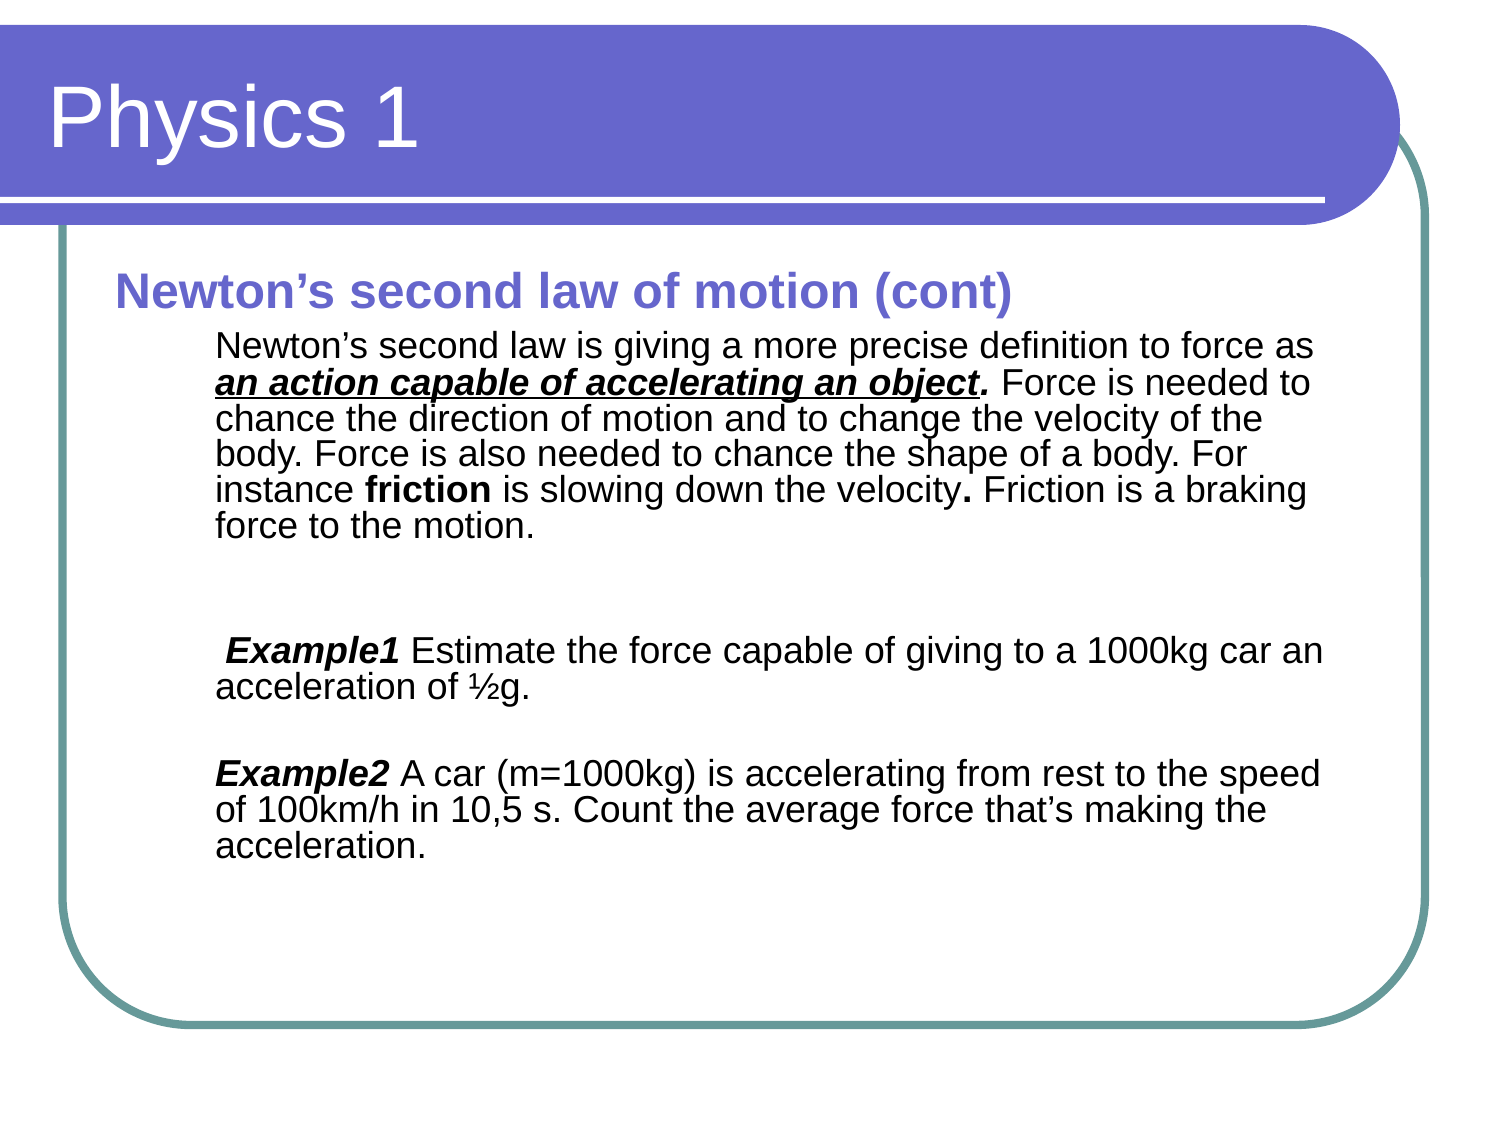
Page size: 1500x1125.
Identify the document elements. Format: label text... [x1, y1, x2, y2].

list Newton’s second law of motion (cont) Newton’s second law is giving a more precise definition to force as an action capable of accelerating an object. Force is needed to chance the direction of motion and to change the velocity of the body. Force is also needed to chance the shape of a body. For instance friction is slowing down the velocity. Friction is a braking force to the motion. Example1 Estimate the force capable of giving to a 1000kg car an acceleration of ½g. Example2 A car (m=1000kg) is accelerating from rest to the speed of 100km/h in 10,5 s. Count the average force that’s making the acceleration. [99, 262, 1341, 1012]
title Physics 1 [32, 37, 1347, 188]
